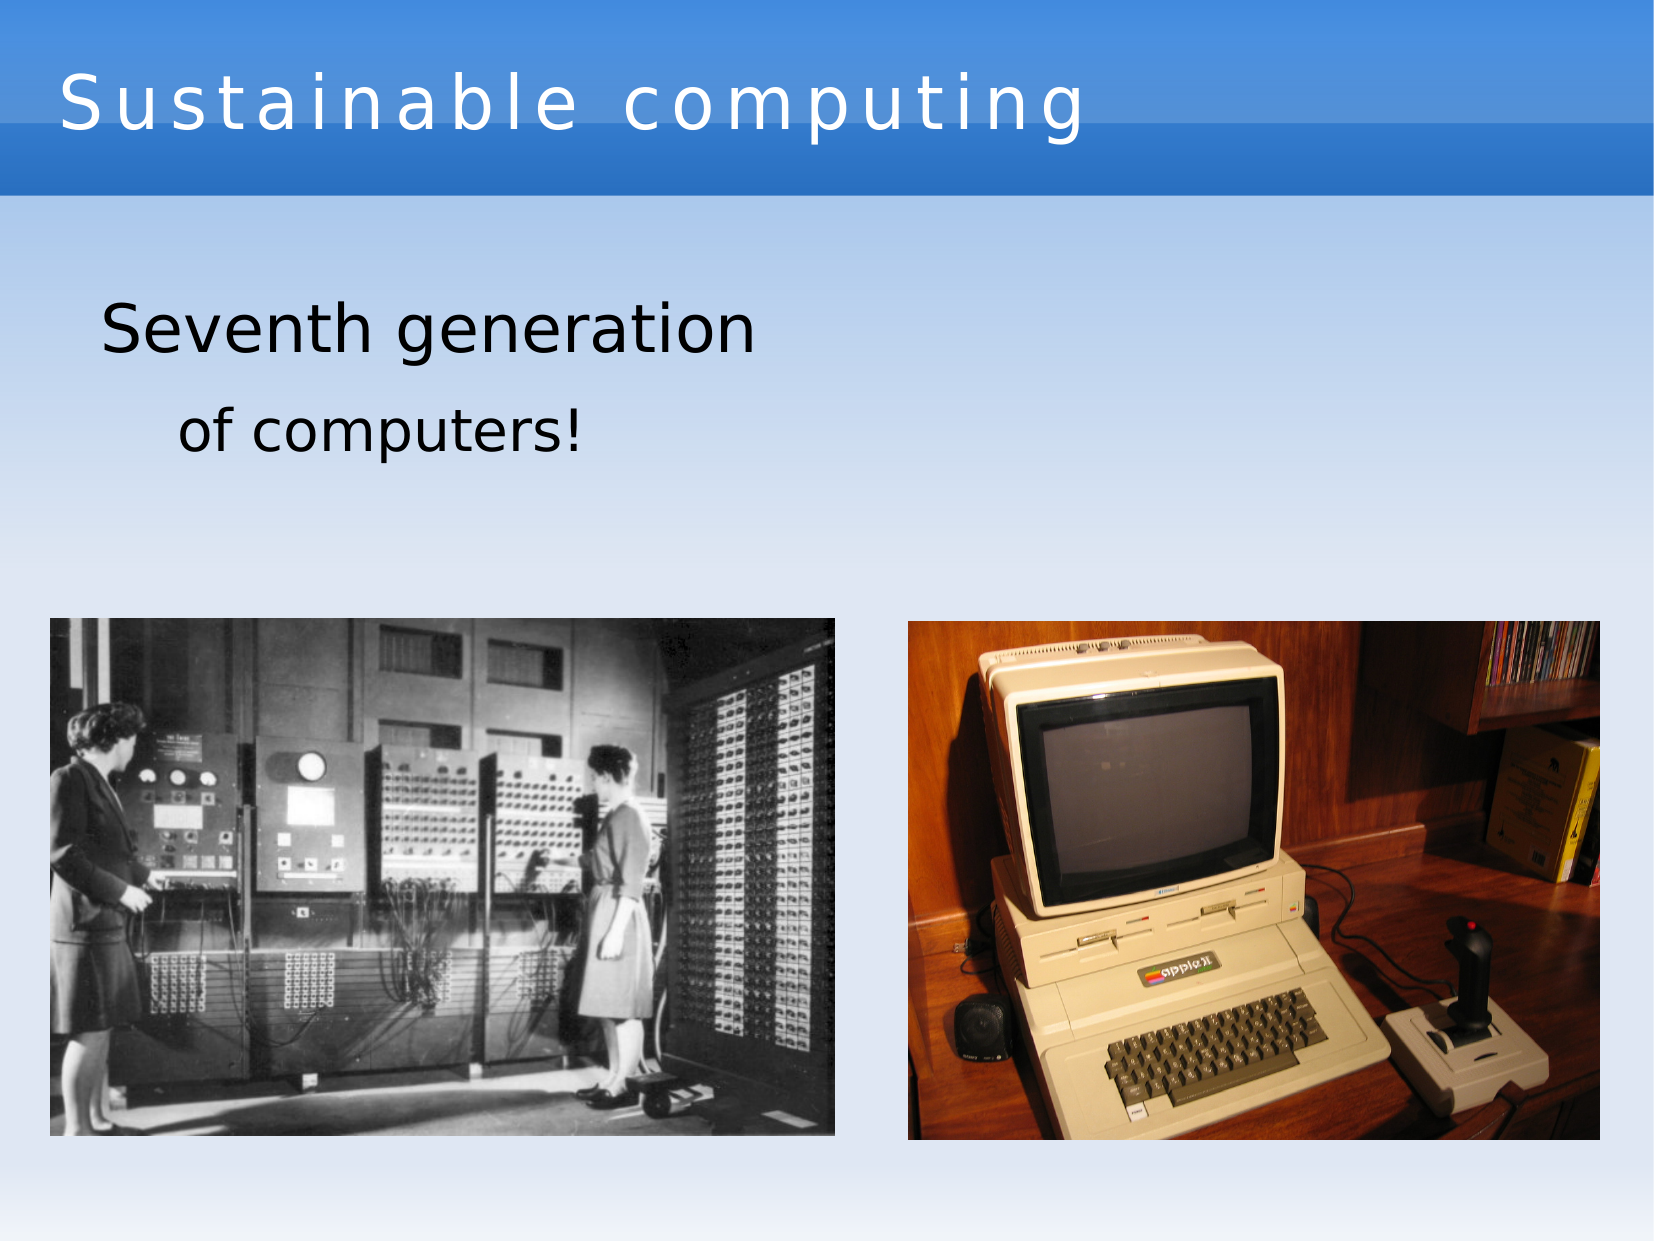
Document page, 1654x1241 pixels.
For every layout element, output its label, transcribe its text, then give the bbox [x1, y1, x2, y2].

title Sustainable computing [59, 29, 1270, 178]
list Seventh generation of computers! [82, 290, 1571, 1109]
picture [0, 0, 1654, 1241]
